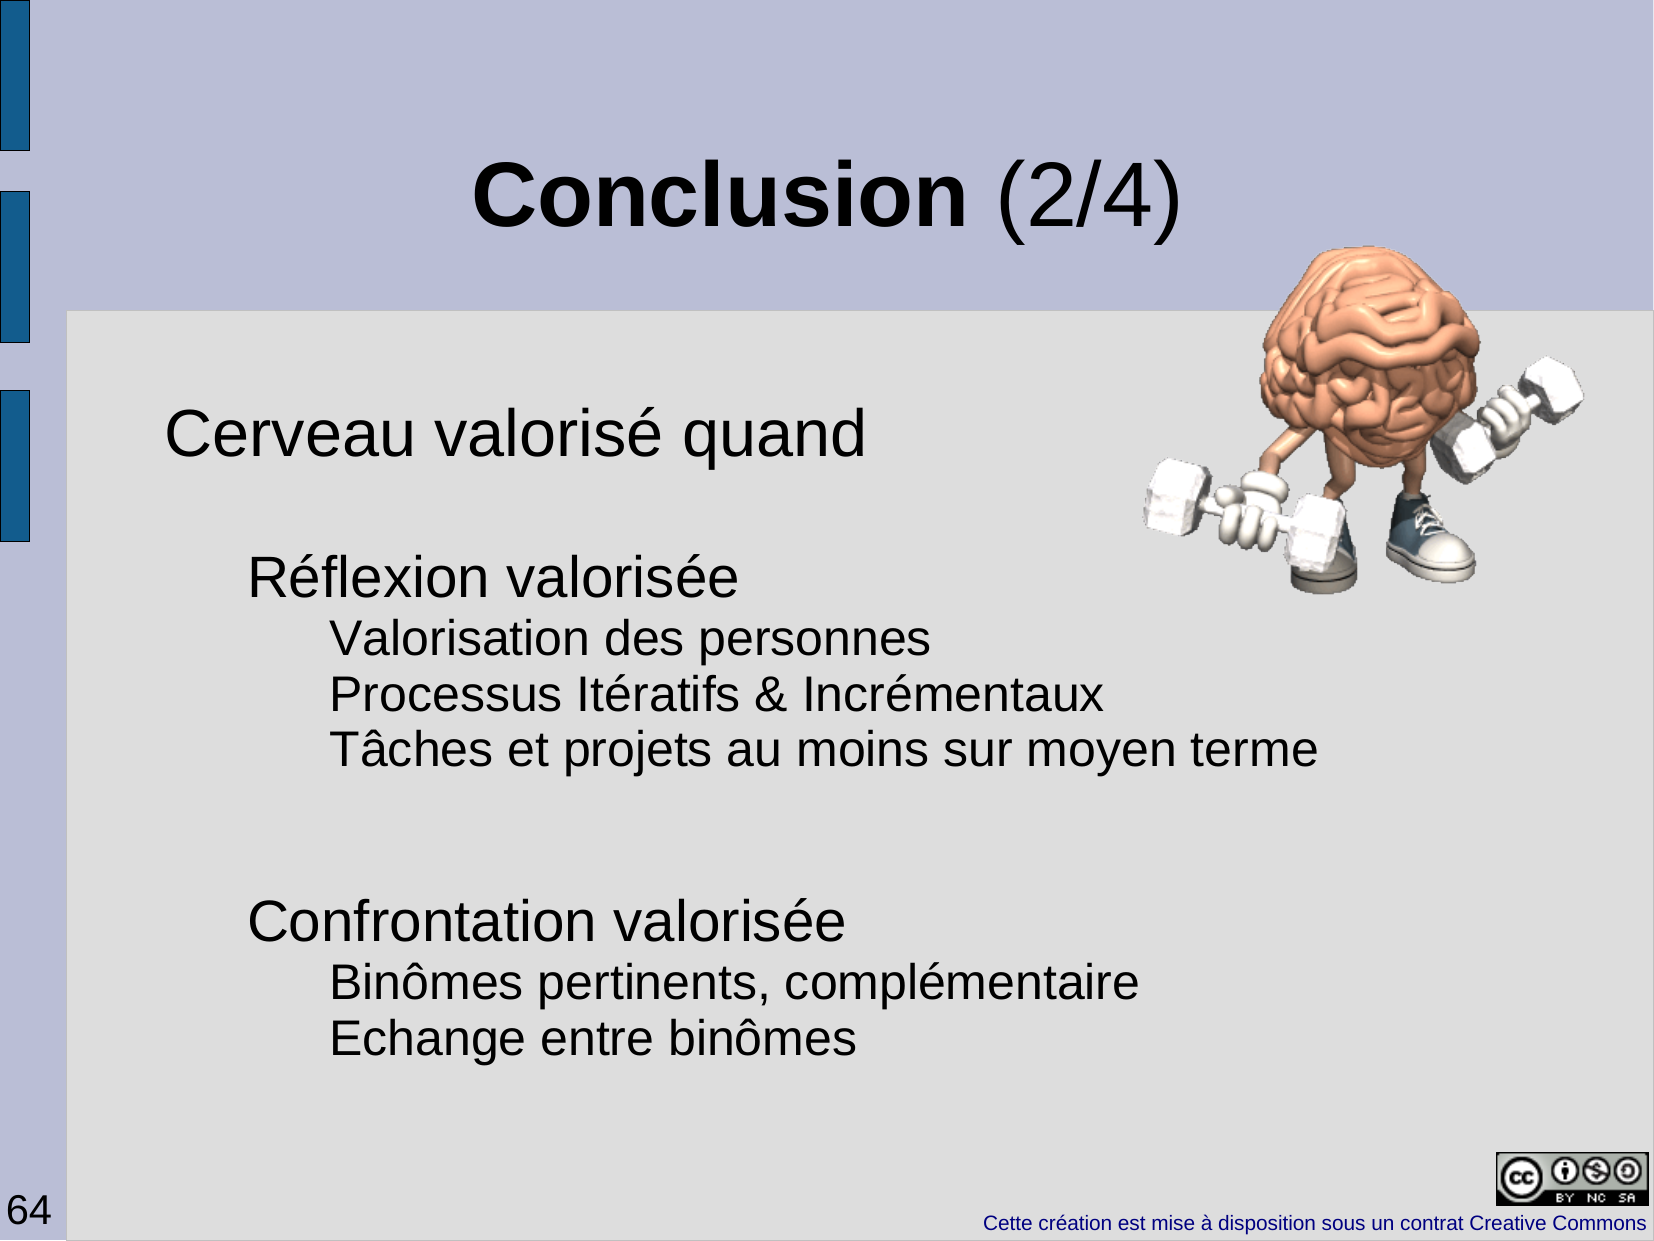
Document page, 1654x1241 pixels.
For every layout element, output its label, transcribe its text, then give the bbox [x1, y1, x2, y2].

title Conclusion (2/4) [121, 91, 1534, 299]
list Cerveau valorisé quand Réflexion valorisée Valorisation des personnes Processus Itératifs & Incrémentaux Tâches et projets au moins sur moyen terme Confrontation valorisée Binômes pertinents, complémentaire Echange entre binômes [152, 320, 1595, 1103]
picture [1098, 200, 1646, 631]
picture [1496, 1152, 1649, 1206]
